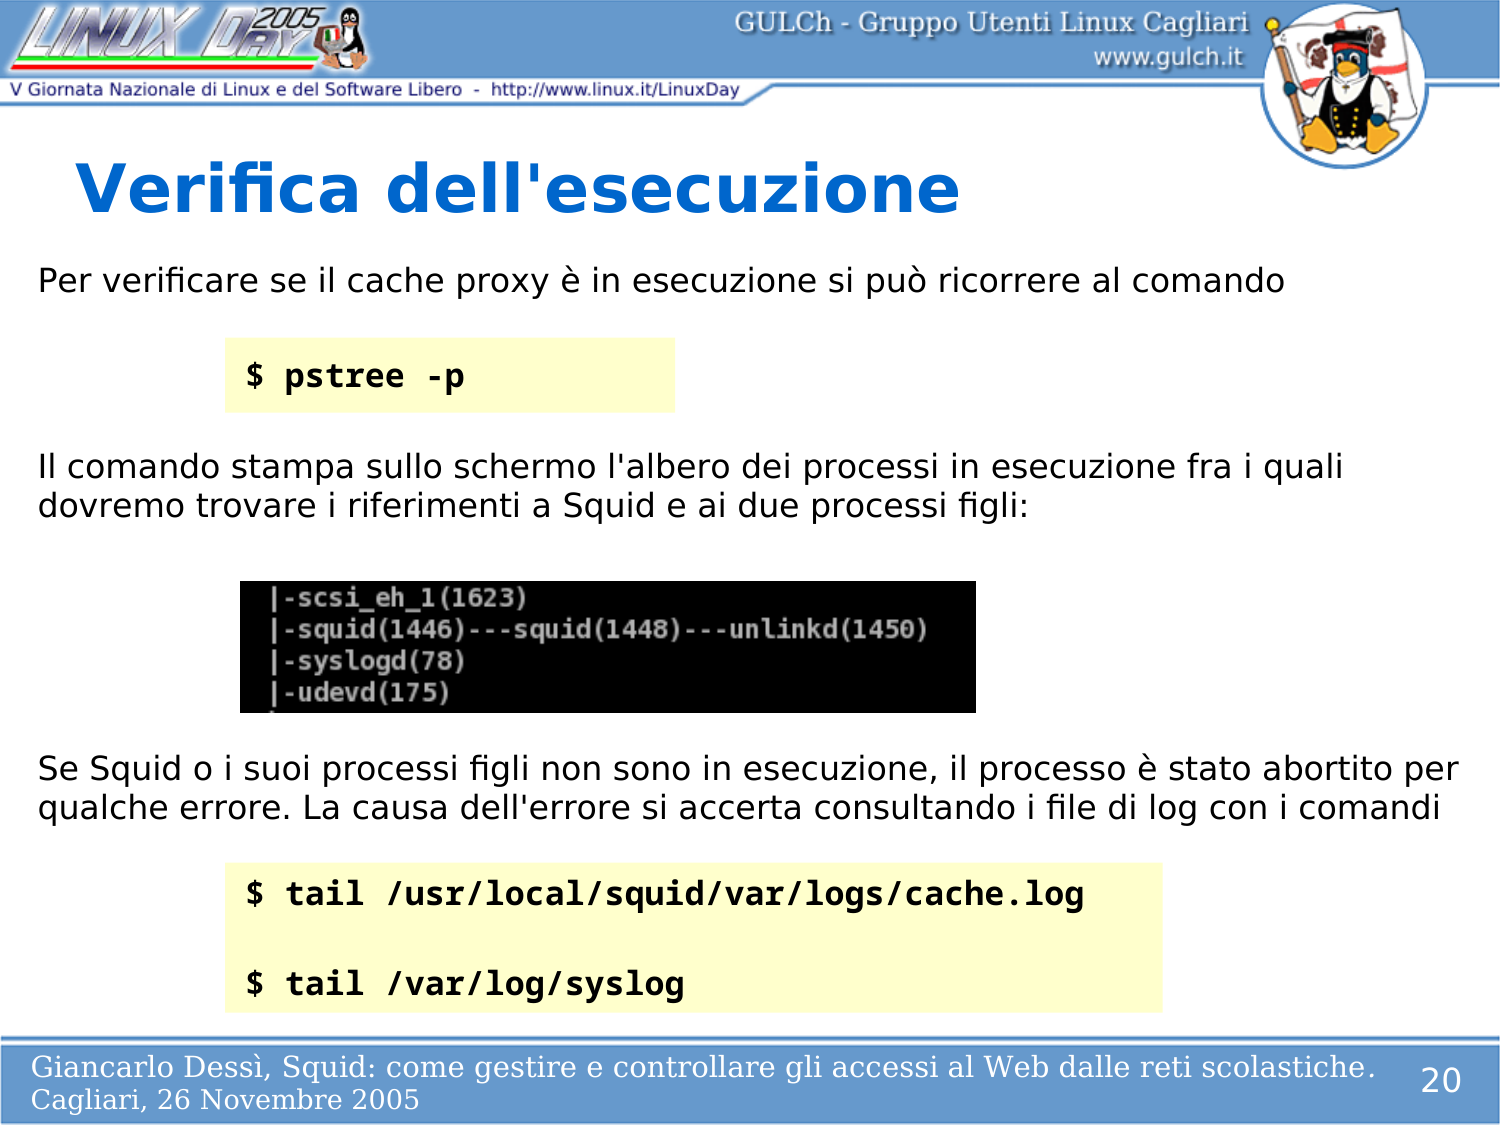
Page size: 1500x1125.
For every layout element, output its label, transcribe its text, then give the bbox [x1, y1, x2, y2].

text_box [75, 526, 1426, 638]
text_box $ pstree -p [225, 337, 676, 413]
text_box Se Squid o i suoi processi figli non sono in esecuzione, il processo è stato abortito per qualche errore. La causa dell'errore si accerta consultando i file di log con i comandi [37, 750, 1463, 828]
text_box Il comando stampa sullo schermo l'albero dei processi in esecuzione fra i quali dovremo trovare i riferimenti a Squid e ai due processi figli: [37, 447, 1463, 526]
text_box Verifica dell'esecuzione [75, 150, 964, 229]
picture [0, 0, 1500, 1125]
text_box $ tail /usr/local/squid/var/logs/cache.log $ tail /var/log/syslog [225, 862, 1163, 1013]
text_box Per verificare se il cache proxy è in esecuzione si può ricorrere al comando [37, 261, 1426, 300]
